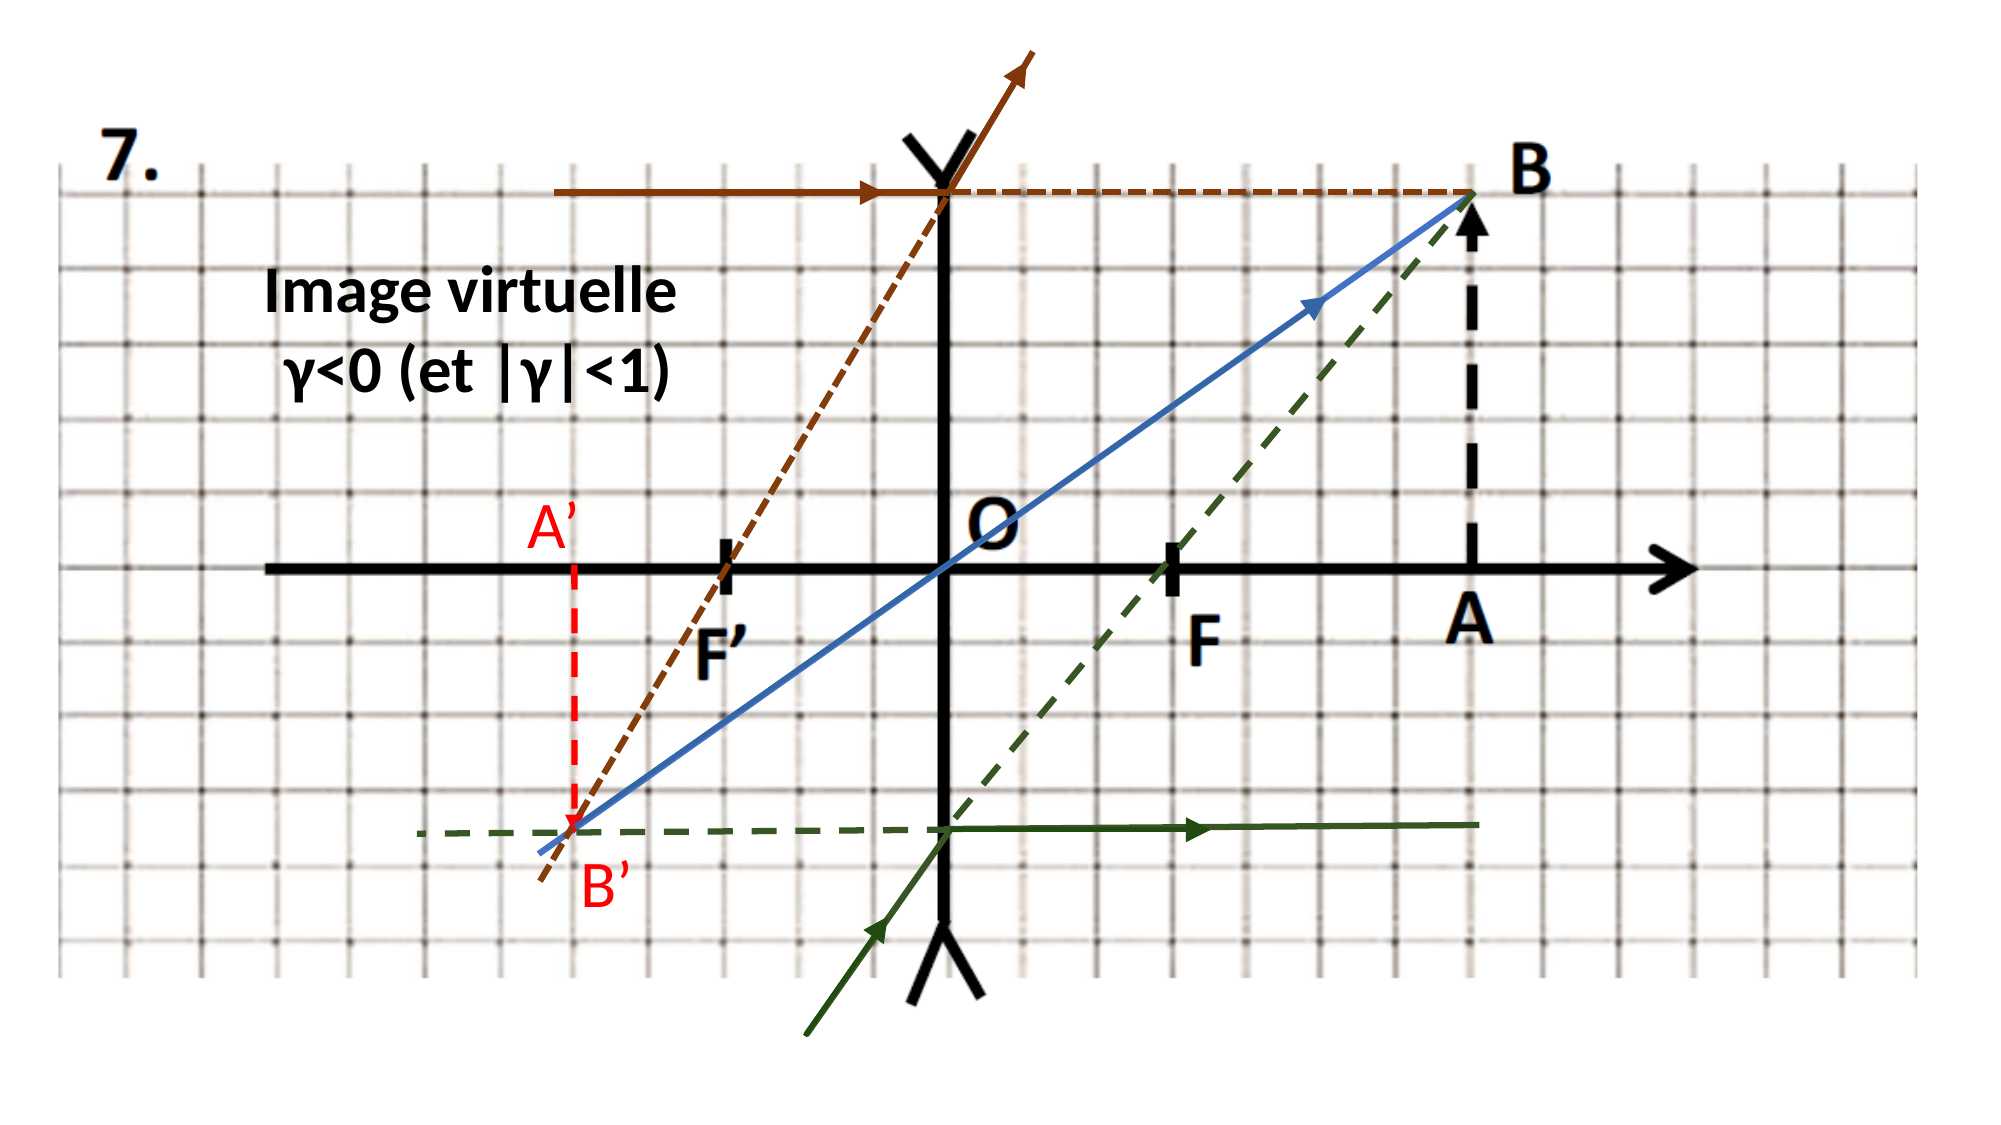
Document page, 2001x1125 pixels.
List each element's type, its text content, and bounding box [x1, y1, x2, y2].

text_box B’ [565, 833, 649, 929]
picture [58, 107, 1918, 1021]
text_box A’ [512, 474, 596, 569]
text_box Image virtuelle γ<0 (et |γ|<1) [248, 238, 709, 414]
